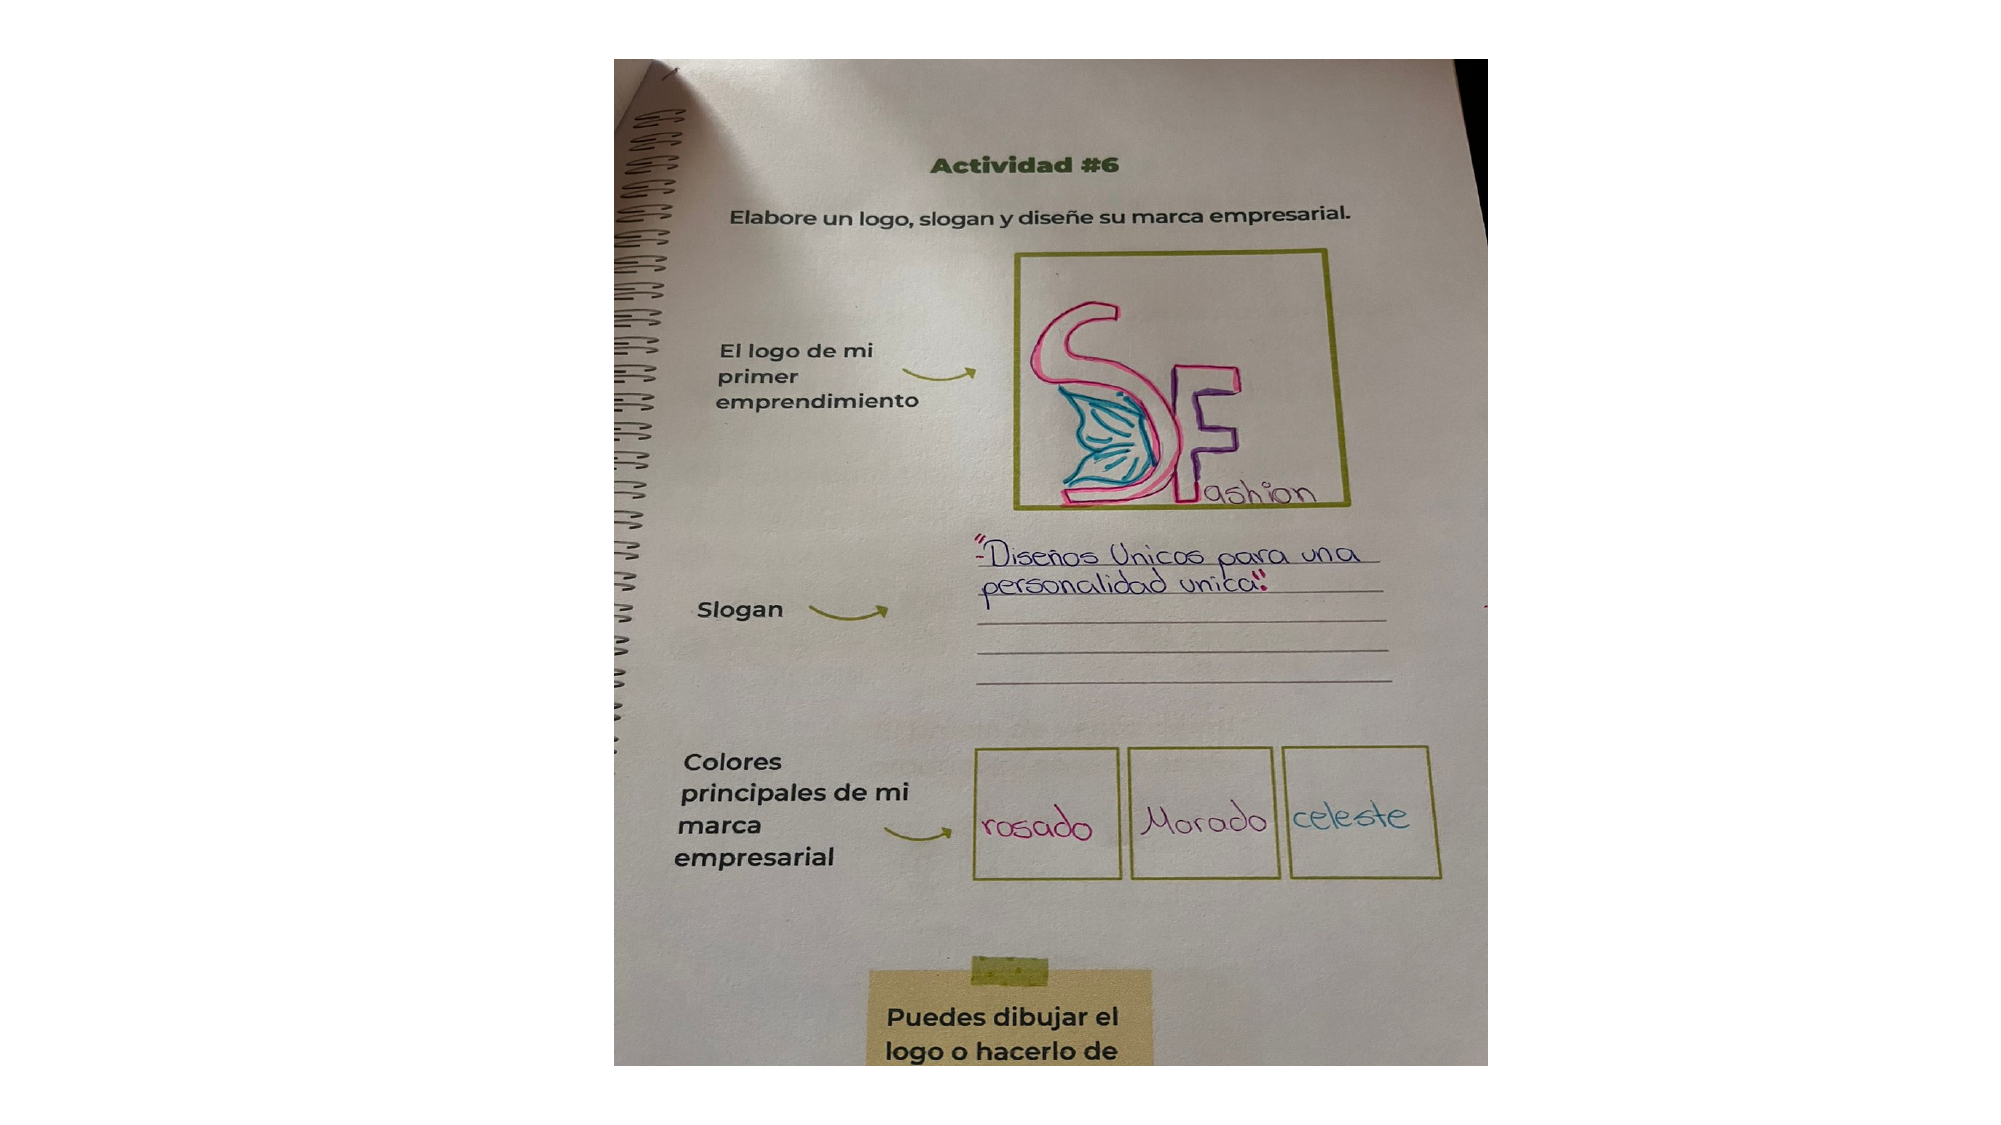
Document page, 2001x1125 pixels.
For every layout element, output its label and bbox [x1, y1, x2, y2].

picture [614, 59, 1488, 1066]
